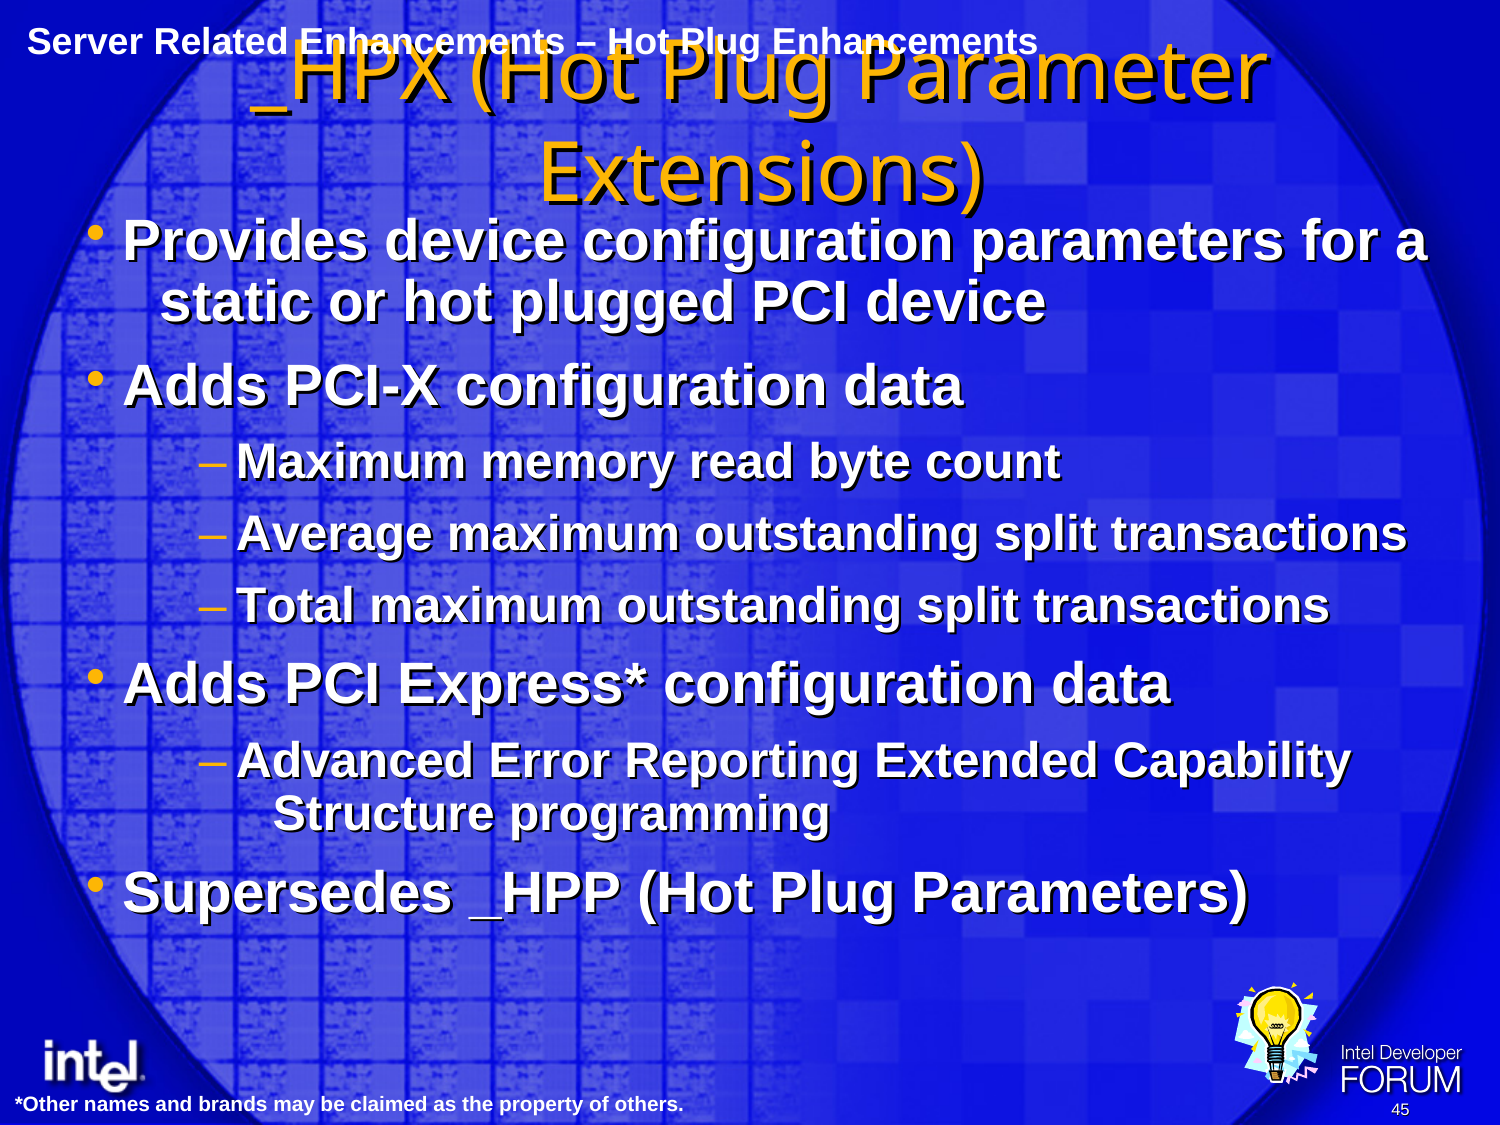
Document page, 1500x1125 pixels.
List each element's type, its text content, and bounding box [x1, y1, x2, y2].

text_box *Other names and brands may be claimed as the property of others. [0, 1084, 699, 1124]
text_box Server Related Enhancements – Hot Plug Enhancements [12, 12, 1055, 71]
picture [0, 0, 1500, 1125]
